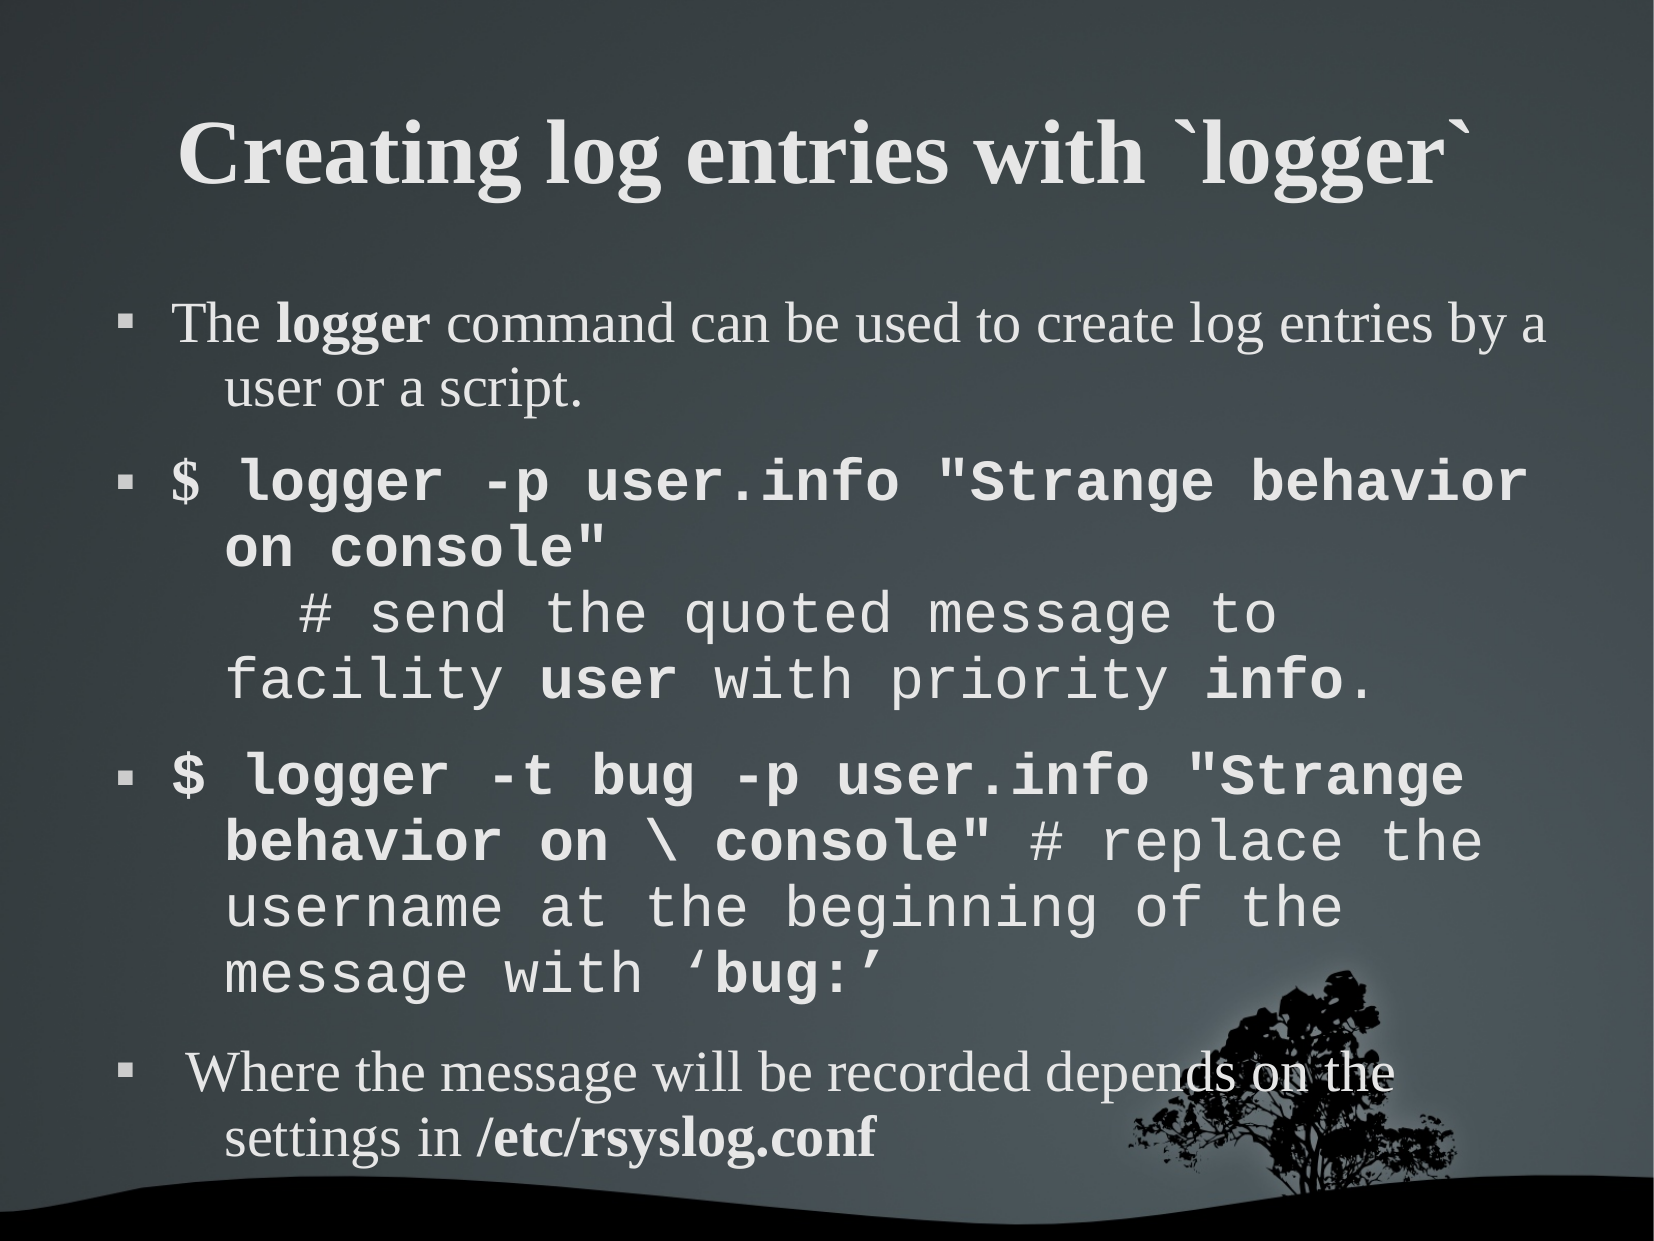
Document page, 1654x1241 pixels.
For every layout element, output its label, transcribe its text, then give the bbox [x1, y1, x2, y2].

picture [0, 0, 1654, 1241]
title Creating log entries with `logger` [82, 33, 1571, 273]
list The logger command can be used to create log entries by a user or a script. $ logger -p user.info "Strange behavior on console" # send the quoted message to facility user with priority info. $ logger -t bug -p user.info "Strange behavior on \ console" # replace the username at the beginning of the message with ‘bug:’ Where the message will be recorded depends on the settings in /etc/rsyslog.conf [82, 290, 1571, 1199]
